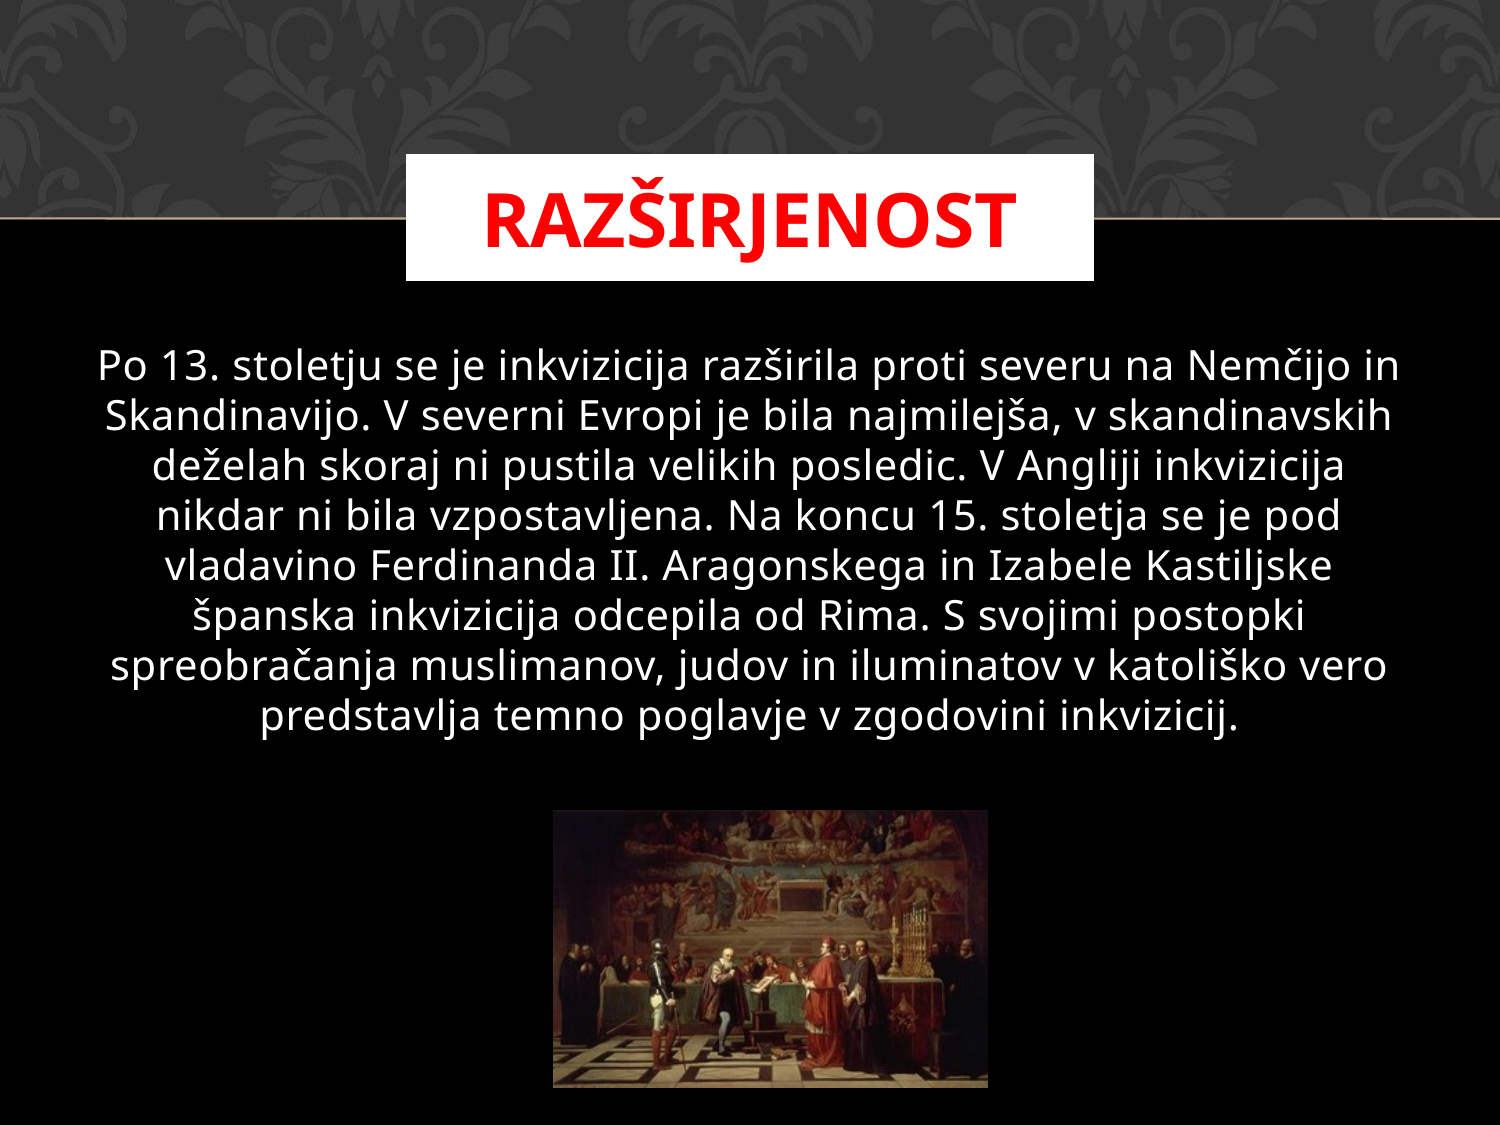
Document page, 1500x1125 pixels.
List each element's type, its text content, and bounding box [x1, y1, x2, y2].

title RAZŠIRJENOST [412, 159, 1088, 275]
list Po 13. stoletju se je inkvizicija razširila proti severu na Nemčijo in Skandinavijo. V severni Evropi je bila najmilejša, v skandinavskih deželah skoraj ni pustila velikih posledic. V Angliji inkvizicija nikdar ni bila vzpostavljena. Na koncu 15. stoletja se je pod vladavino Ferdinanda II. Aragonskega in Izabele Kastiljske španska inkvizicija odcepila od Rima. S svojimi postopki spreobračanja muslimanov, judov in iluminatov v katoliško vero predstavlja temno poglavje v zgodovini inkvizicij. [75, 331, 1425, 1000]
picture [553, 810, 988, 1088]
picture [0, 0, 1500, 217]
